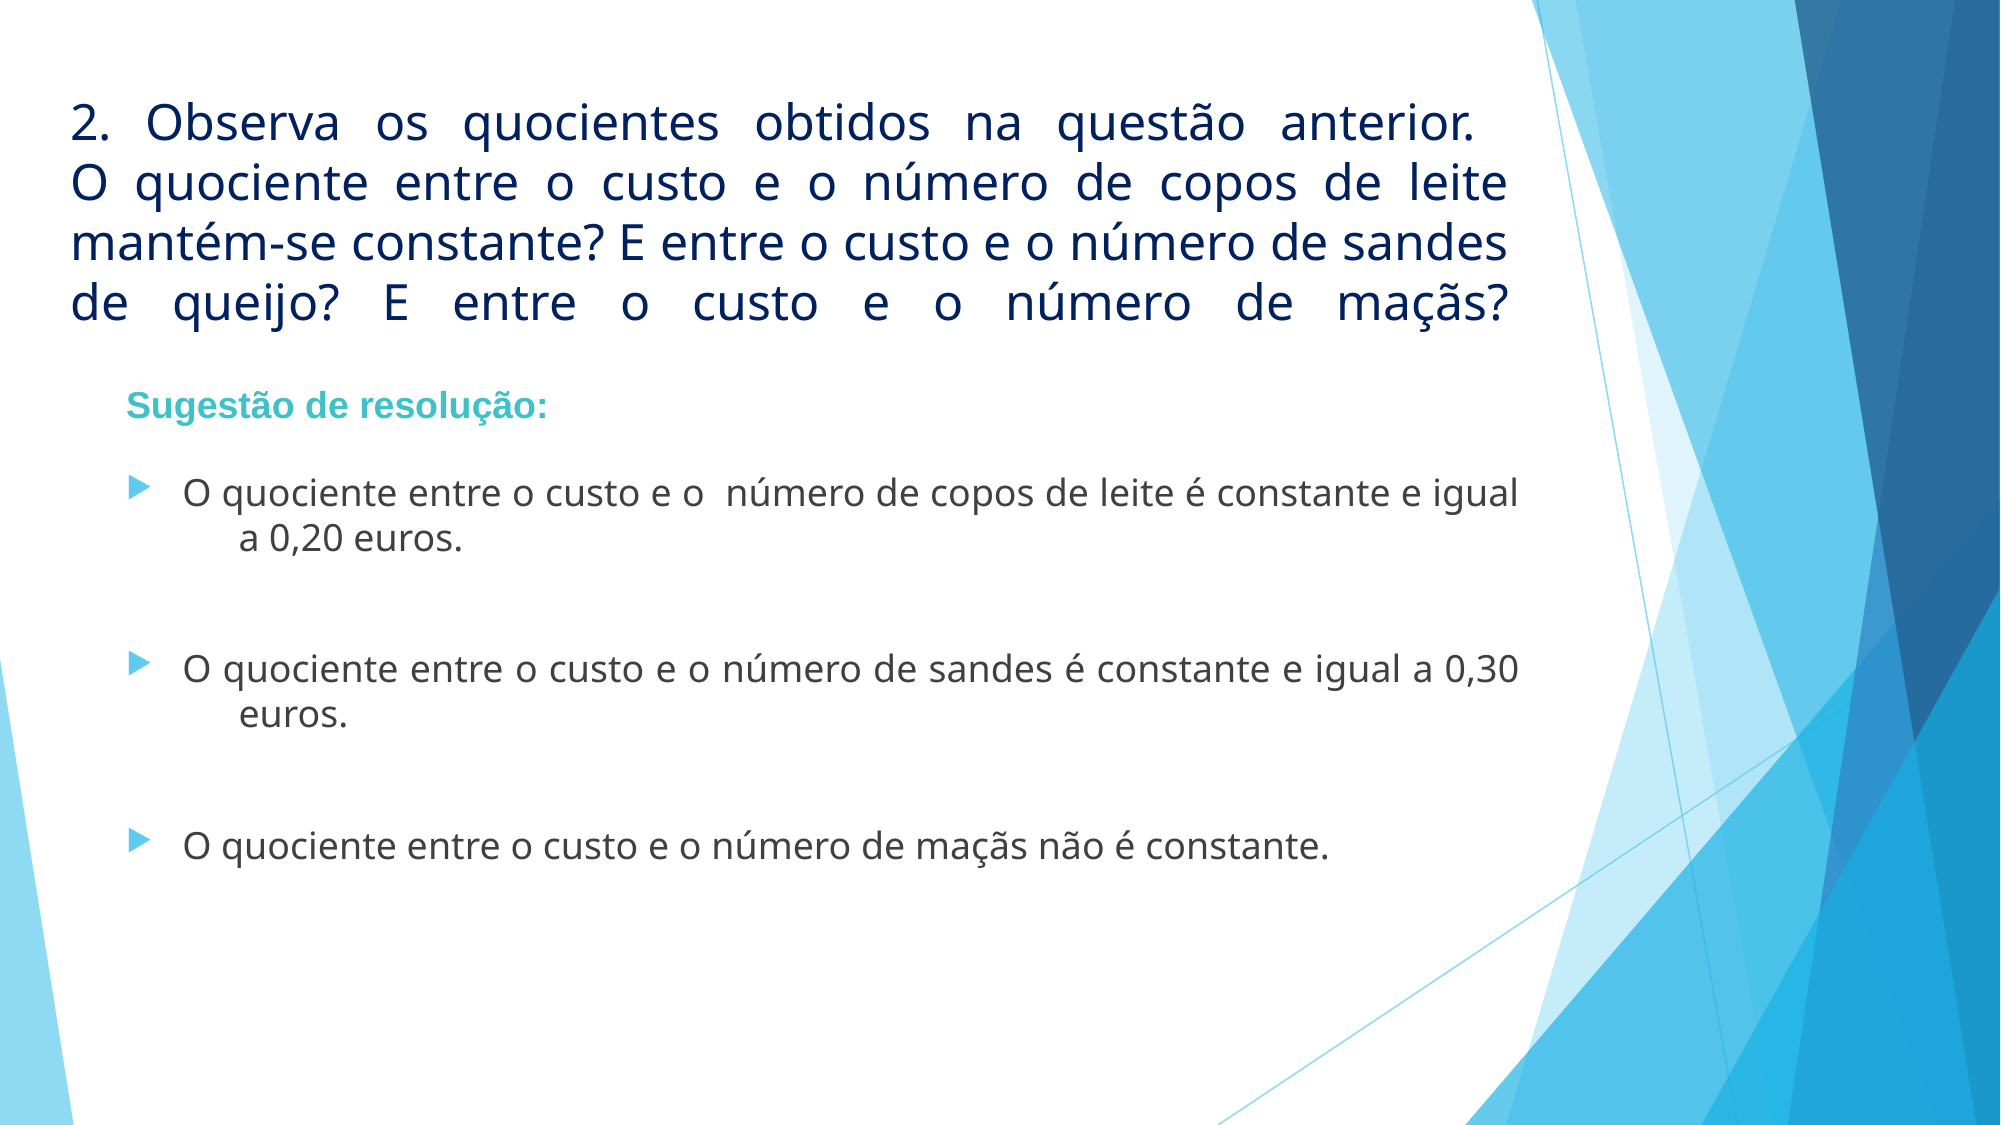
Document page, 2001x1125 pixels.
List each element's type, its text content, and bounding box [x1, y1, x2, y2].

list O quociente entre o custo e o número de copos de leite é constante e igual a 0,20 euros. O quociente entre o custo e o número de sandes é constante e igual a 0,30 euros. O quociente entre o custo e o número de maçãs não é constante. [111, 461, 1536, 1098]
title 2. Observa os quocientes obtidos na questão anterior. O quociente entre o custo e o número de copos de leite mantém-se constante? E entre o custo e o número de sandes de queijo? E entre o custo e o número de maçãs? [55, 83, 1525, 300]
text_box Sugestão de resolução: [111, 351, 1470, 427]
